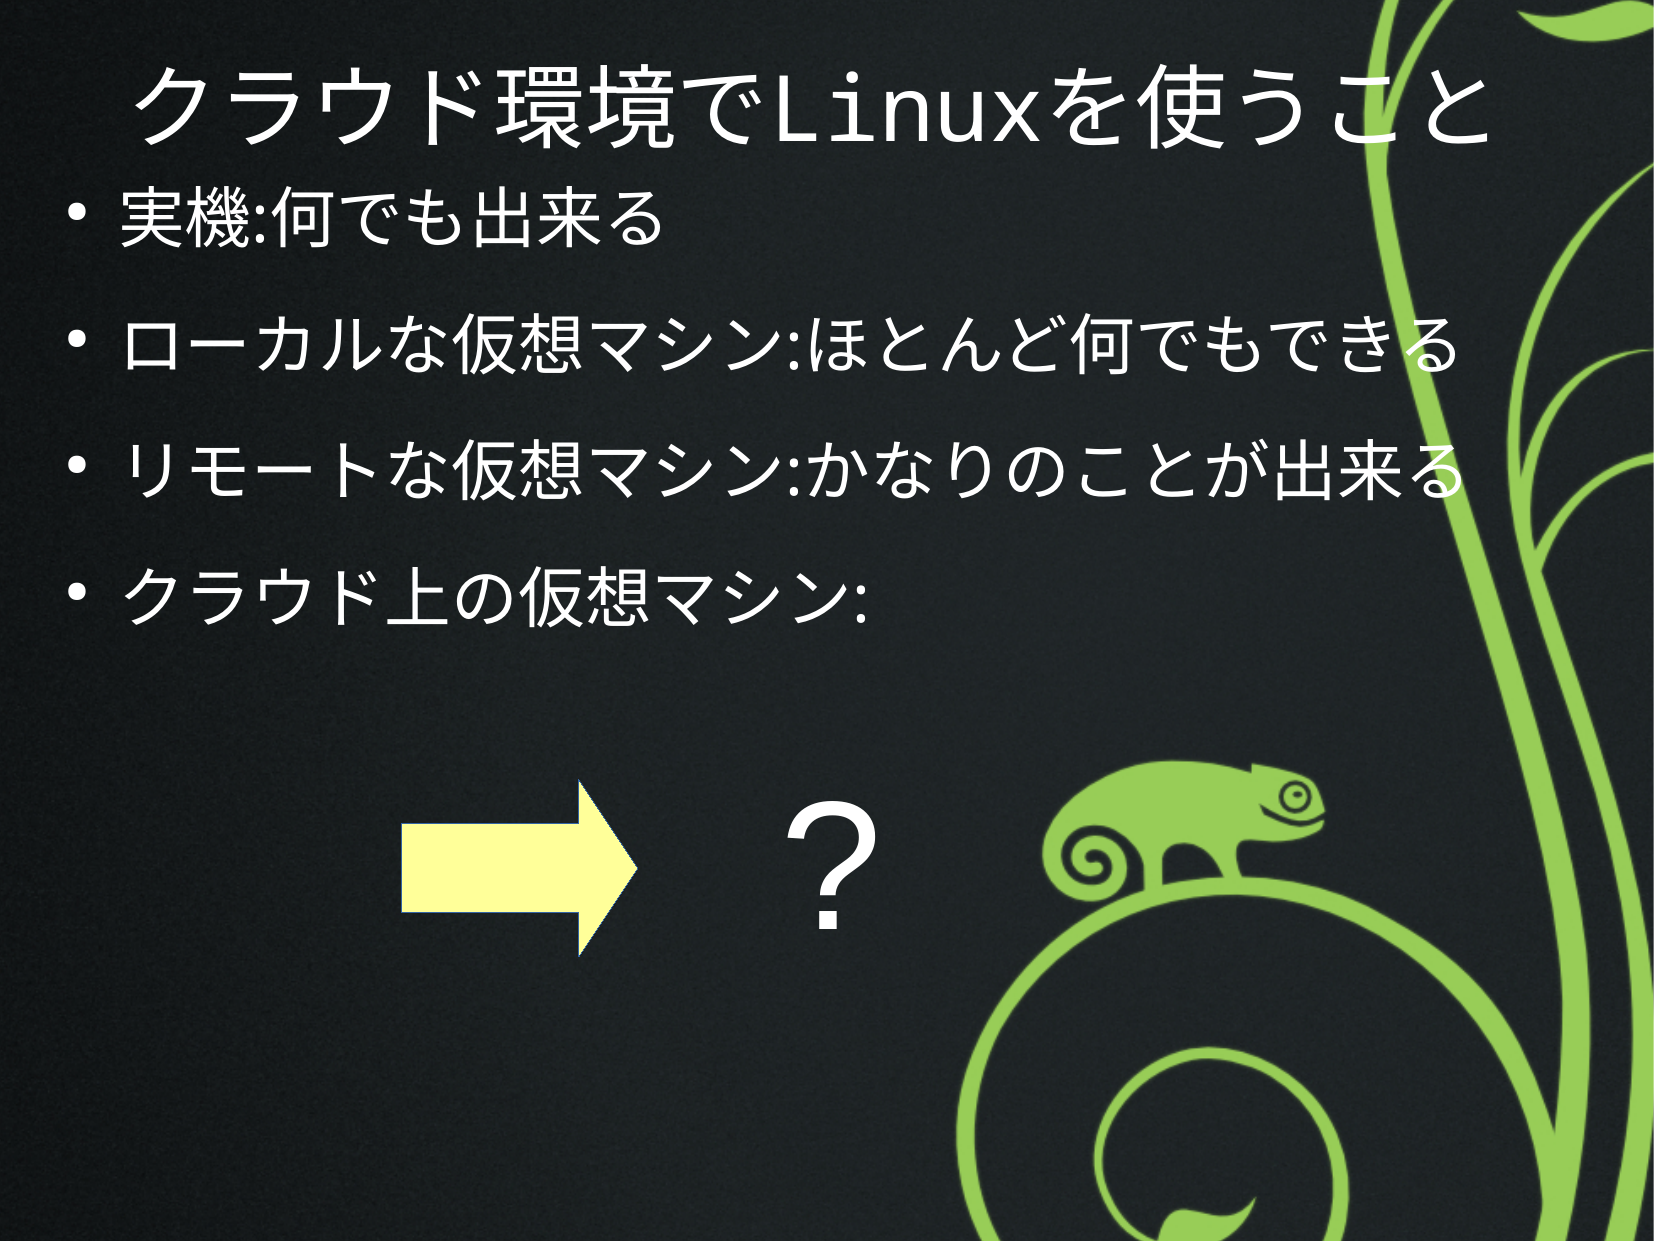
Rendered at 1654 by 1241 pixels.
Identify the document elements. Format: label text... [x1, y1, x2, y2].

list 実機:何でも出来る ローカルな仮想マシン:ほとんど何でもできる リモートな仮想マシン:かなりのことが出来る クラウド上の仮想マシン: [47, 165, 1583, 1111]
text_box ? [766, 755, 898, 976]
title クラウド環境でLinuxを使うこと [47, 49, 1583, 154]
text_box [401, 779, 638, 957]
picture [0, 0, 1654, 1241]
